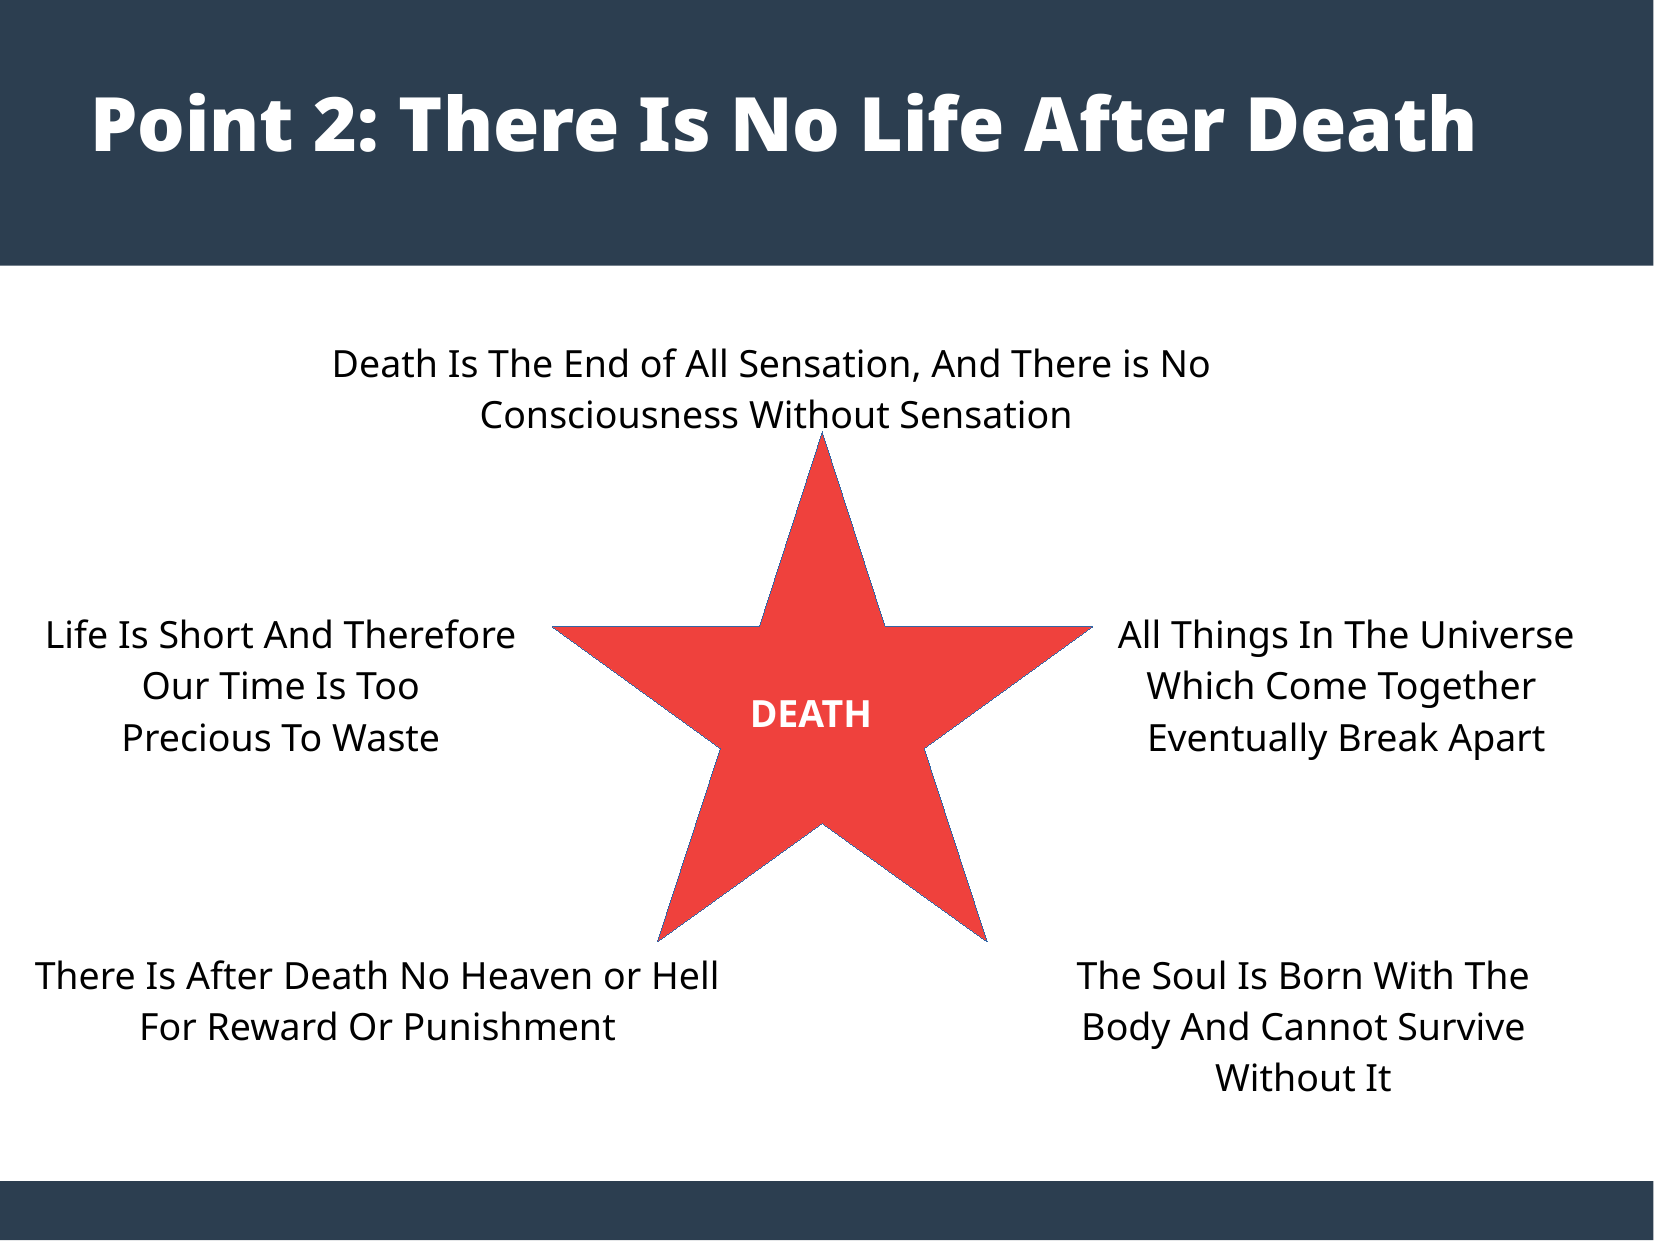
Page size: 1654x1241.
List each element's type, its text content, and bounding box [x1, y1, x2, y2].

text_box All Things In The Universe Which Come Together Eventually Break Apart [1103, 601, 1622, 748]
text_box There Is After Death No Heaven or Hell For Reward Or Punishment [20, 941, 781, 1044]
text_box Life Is Short And Therefore Our Time Is Too Precious To Waste [30, 601, 561, 748]
title Point 2: There Is No Life After Death [90, 45, 1654, 336]
text_box DEATH [735, 679, 915, 782]
text_box [561, 432, 1093, 942]
text_box The Soul Is Born With The Body And Cannot Survive Without It [1061, 941, 1576, 1088]
text_box Death Is The End of All Sensation, And There is No Consciousness Without Sensation [316, 336, 1306, 432]
